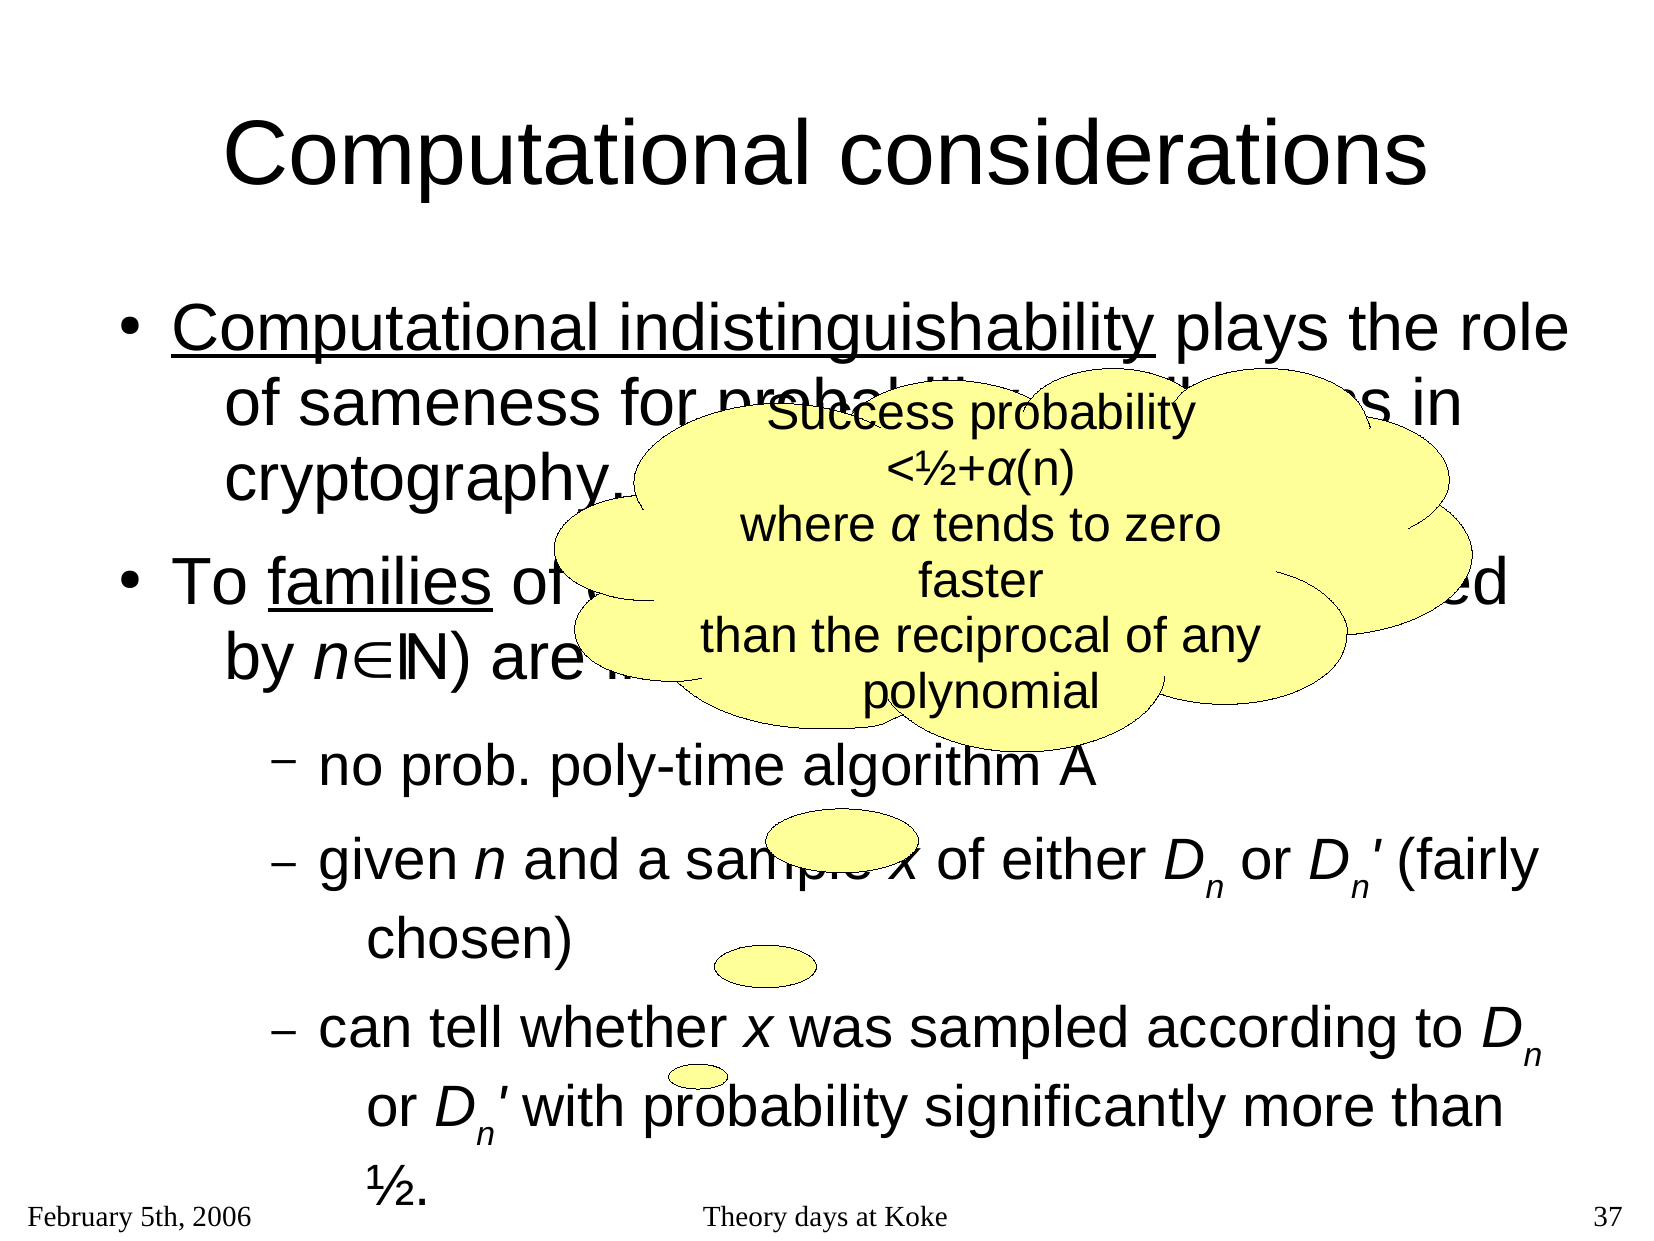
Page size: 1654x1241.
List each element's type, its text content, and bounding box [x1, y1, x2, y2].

title Computational considerations [82, 49, 1571, 257]
text_box Success probability <½+α(n) where α tends to zero faster than the reciprocal of any polynomial [714, 945, 817, 988]
list Computational indistinguishability plays the role of sameness for probability distributions in cryptography. To families of distributions, D and D' (indexed by n∈ℕ) are indistinguishable if no prob. poly-time algorithm A given n and a sample x of either Dn or Dn' (fairly chosen) can tell whether x was sampled according to Dn or Dn' with probability significantly more than ½. [82, 290, 1571, 1162]
text_box Success probability <½+α(n) where α tends to zero faster than the reciprocal of any polynomial [765, 808, 919, 873]
text_box Success probability <½+α(n) where α tends to zero faster than the reciprocal of any polynomial [554, 368, 1473, 752]
